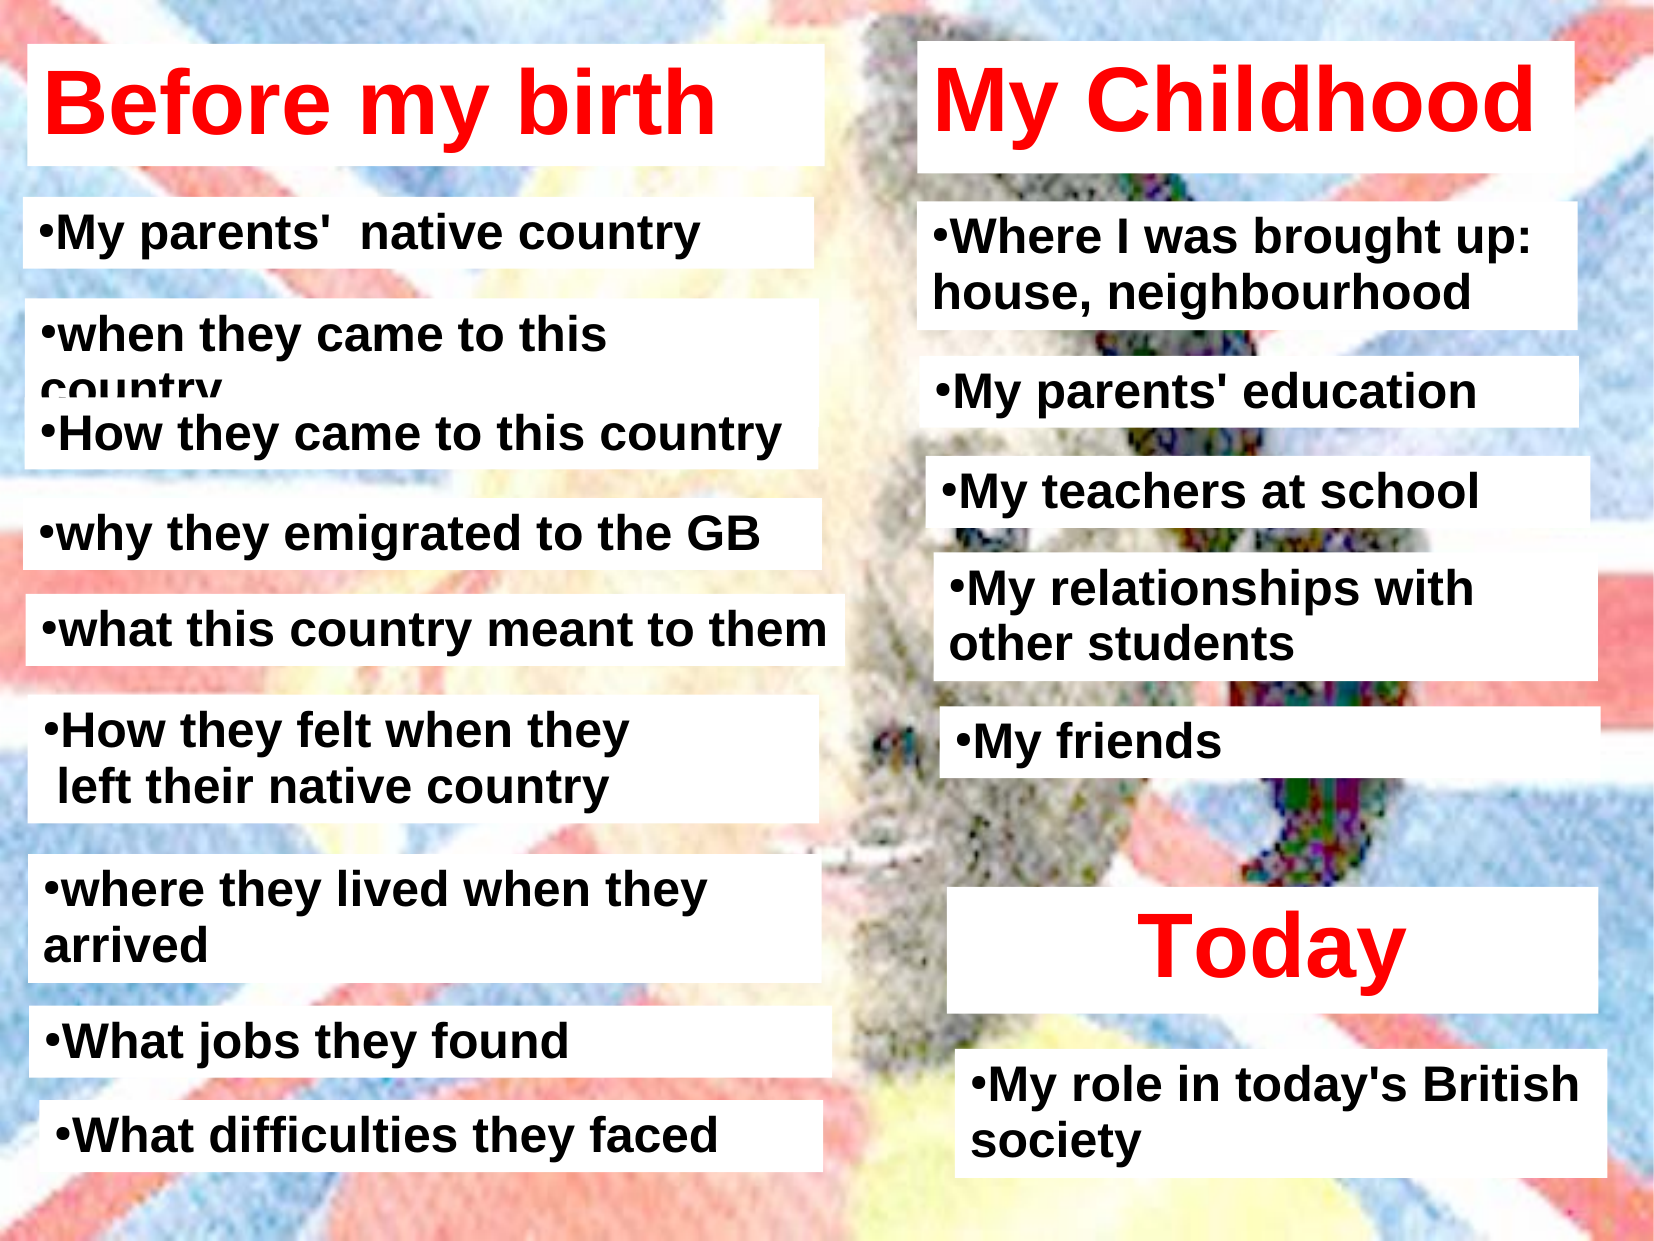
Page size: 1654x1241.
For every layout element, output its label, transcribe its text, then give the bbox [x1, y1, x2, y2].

text_box My relationships with other students [933, 552, 1598, 682]
text_box What difficulties they faced [39, 1100, 824, 1173]
text_box Before my birth [27, 43, 825, 167]
text_box How they came to this country [24, 397, 819, 470]
text_box My Childhood [917, 41, 1575, 174]
text_box when they came to this country [24, 298, 820, 428]
text_box How they felt when they left their native country [27, 694, 820, 824]
text_box My role in today's British society [954, 1048, 1608, 1178]
text_box My parents' native country [22, 196, 815, 269]
text_box My friends [939, 706, 1601, 779]
text_box Where I was brought up: house, neighbourhood [916, 201, 1578, 331]
text_box My teachers at school [925, 455, 1591, 528]
text_box why they emigrated to the GB [23, 498, 822, 570]
text_box where they lived when they arrived [28, 854, 822, 983]
picture [0, 0, 1654, 1241]
text_box My parents' education [919, 355, 1579, 428]
text_box what this country meant to them [25, 593, 845, 666]
text_box What jobs they found [29, 1005, 833, 1078]
text_box Today [946, 886, 1599, 1014]
